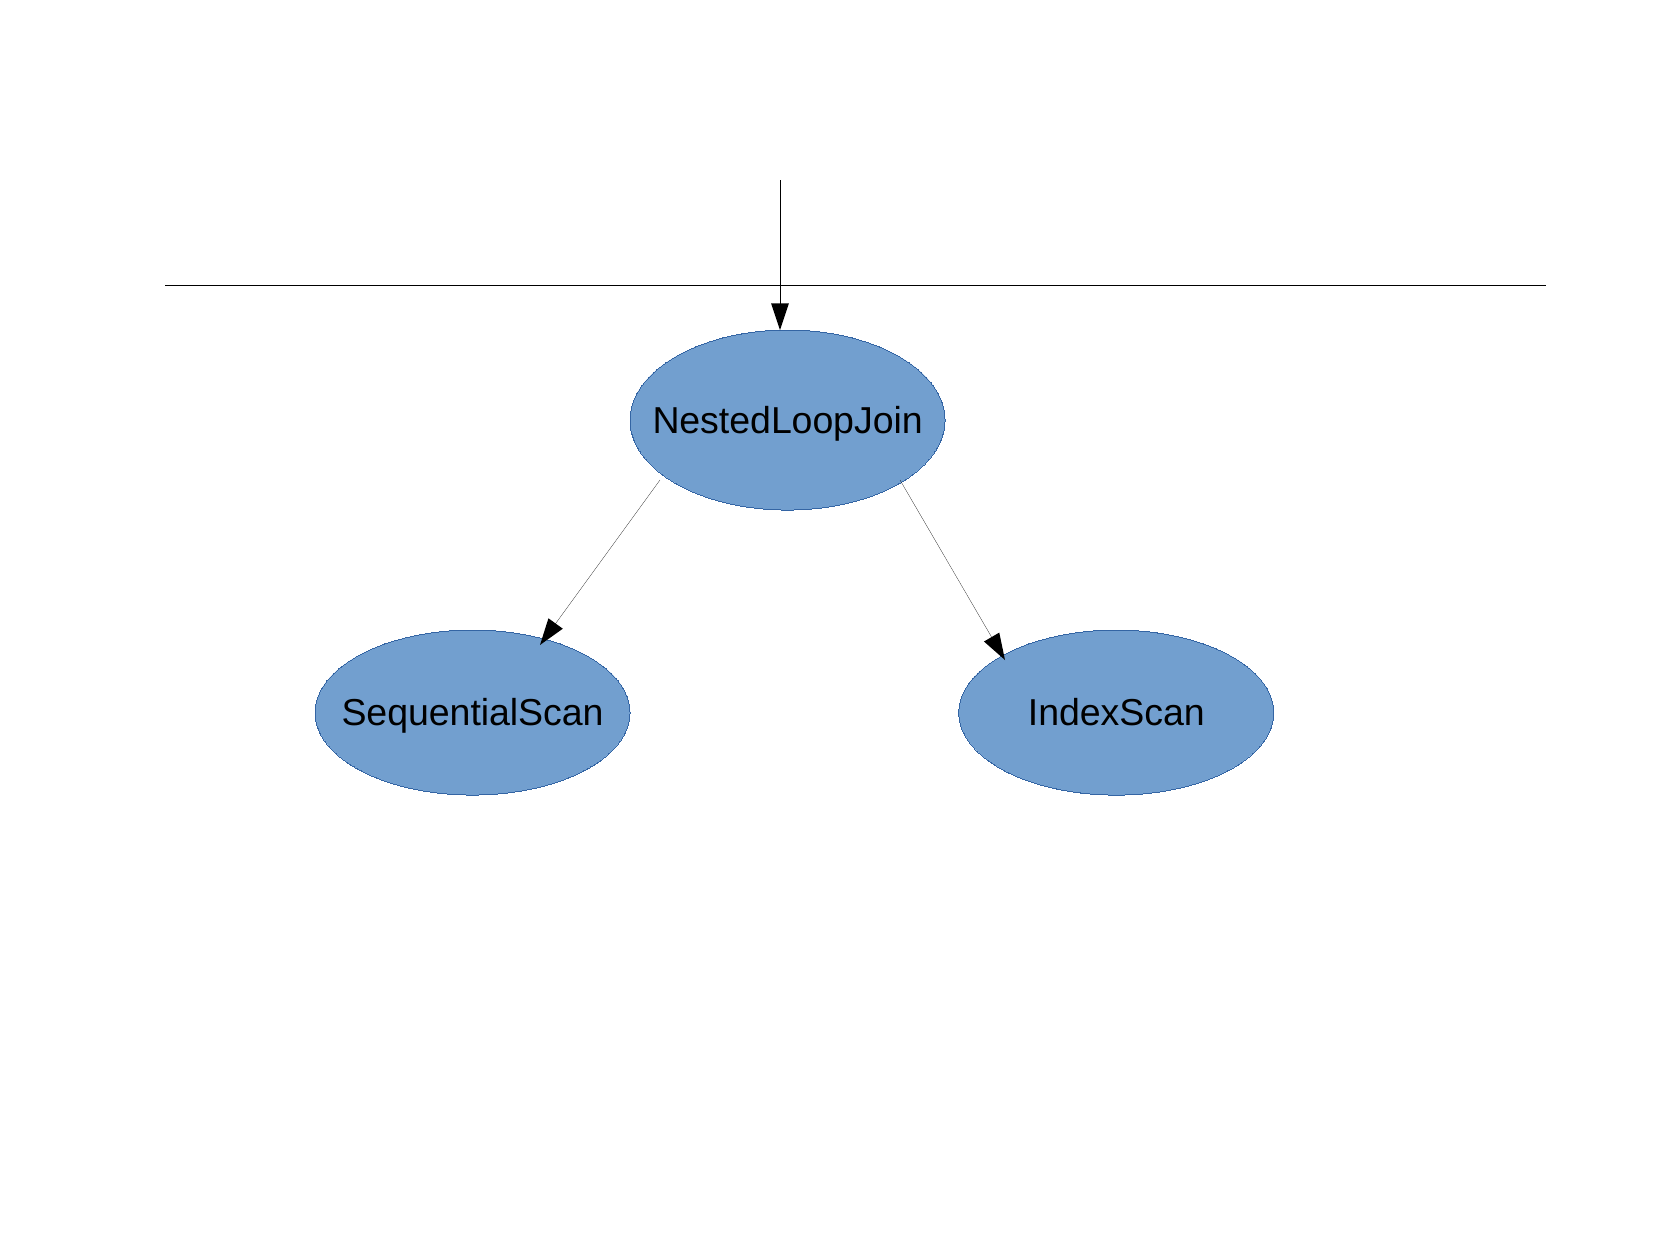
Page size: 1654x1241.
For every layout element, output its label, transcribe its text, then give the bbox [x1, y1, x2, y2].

text_box NestedLoopJoin [630, 330, 946, 511]
text_box SequentialScan [315, 630, 631, 796]
text_box IndexScan [958, 630, 1274, 796]
